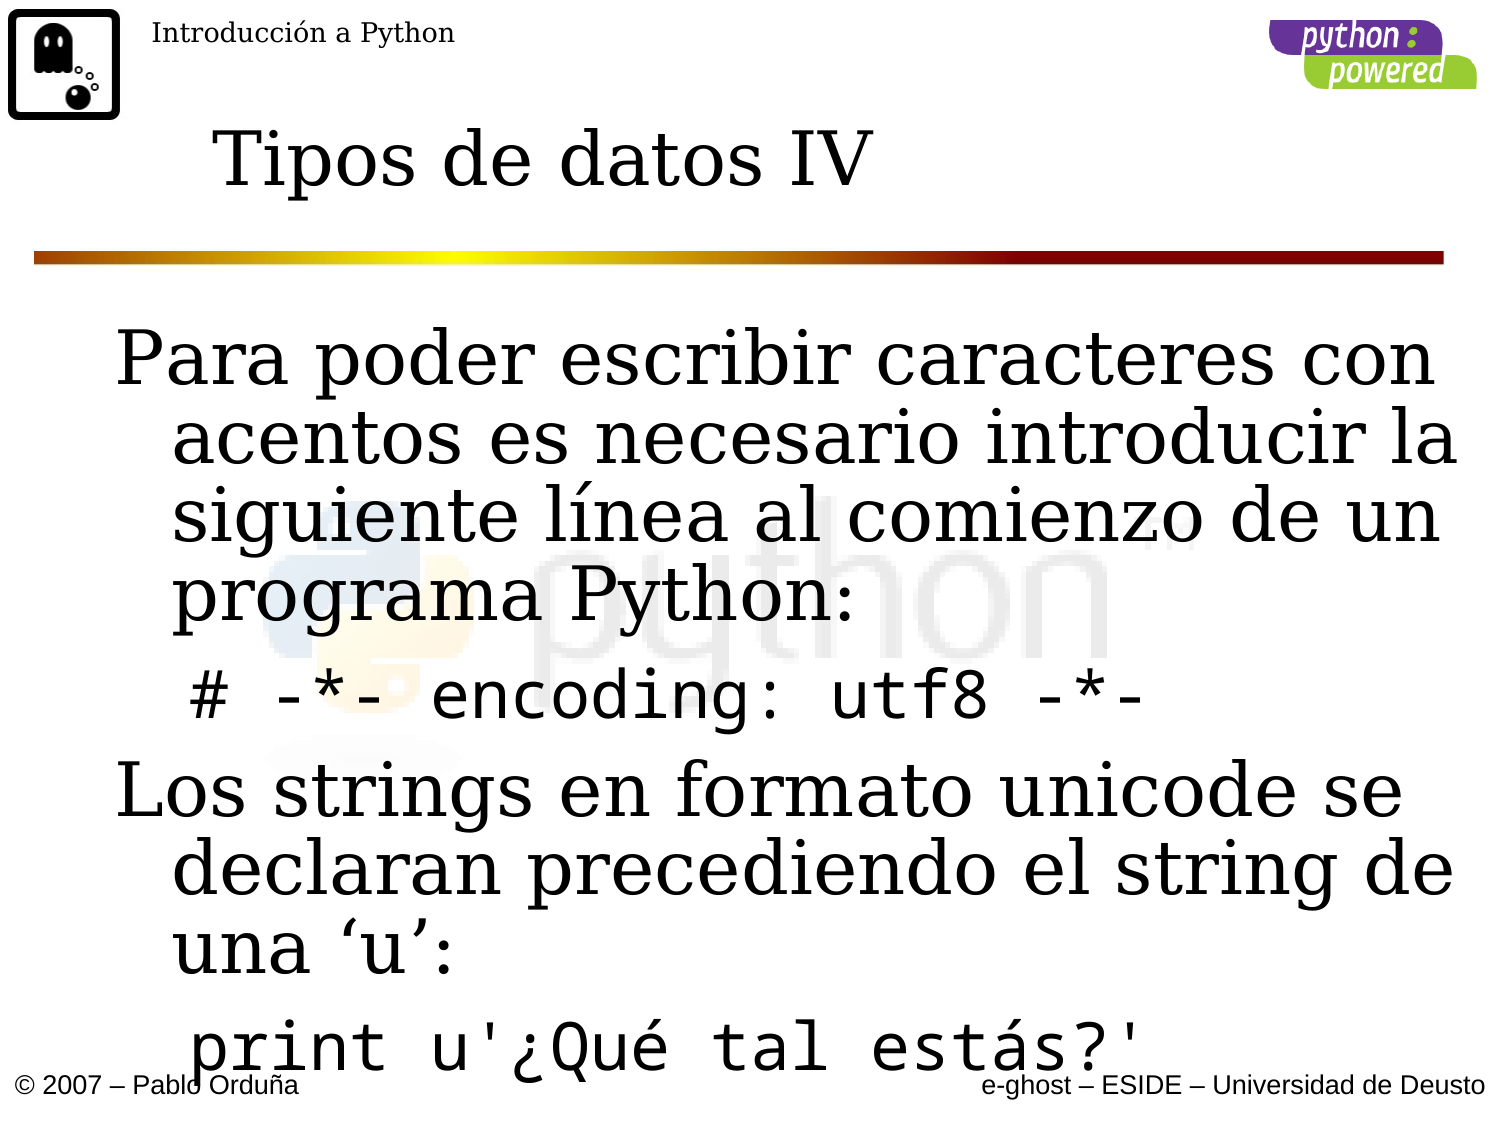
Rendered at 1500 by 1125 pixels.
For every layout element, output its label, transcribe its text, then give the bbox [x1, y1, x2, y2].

list Para poder escribir caracteres con acentos es necesario introducir la siguiente línea al comienzo de un programa Python: # -*- encoding: utf8 -*- Los strings en formato unicode se declaran precediendo el string de una ‘u’: print u'¿Qué tal estás?' [100, 314, 1500, 1118]
picture [5, 7, 125, 124]
title Tipos de datos IV [198, 0, 1477, 211]
picture [34, 251, 1447, 266]
